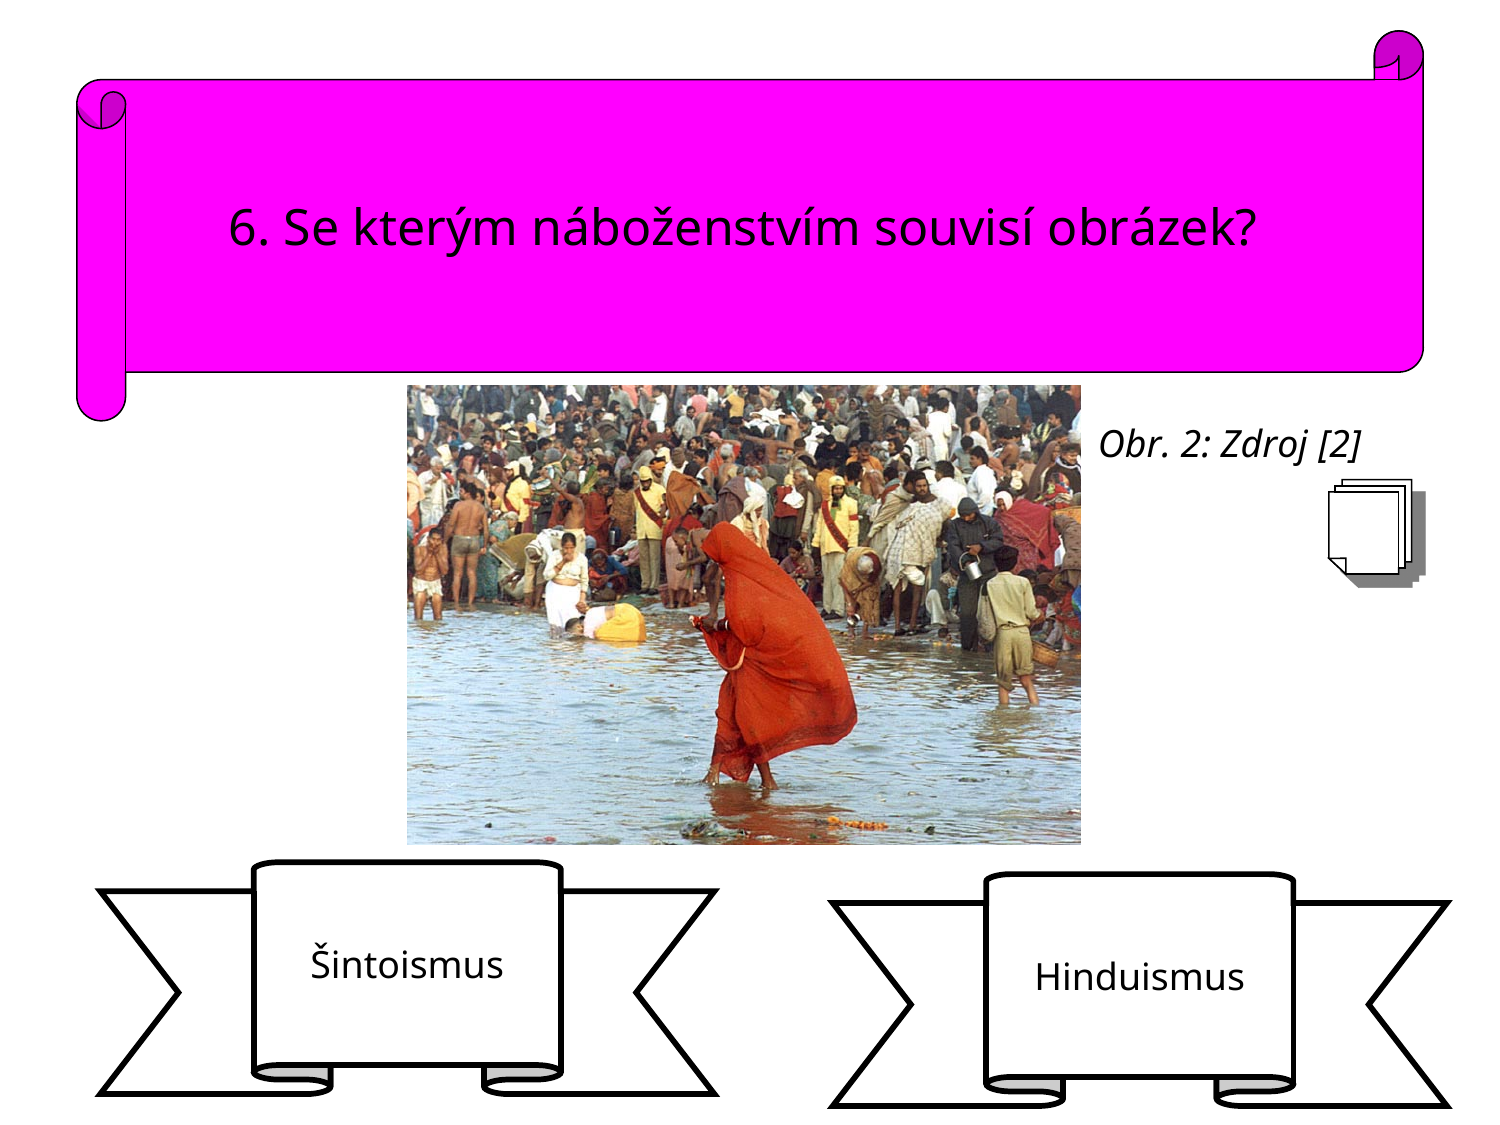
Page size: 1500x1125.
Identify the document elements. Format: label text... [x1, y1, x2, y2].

text_box Obr. 2: Zdroj [2] [1083, 412, 1441, 474]
text_box 6. Se kterým náboženstvím souvisí obrázek? [76, 59, 1424, 373]
text_box Šintoismus [100, 862, 715, 1095]
text_box [1328, 479, 1412, 575]
text_box Hinduismus [832, 874, 1447, 1106]
picture [407, 385, 1081, 845]
text_box 6. Se kterým náboženstvím souvisí obrázek? [76, 107, 126, 421]
